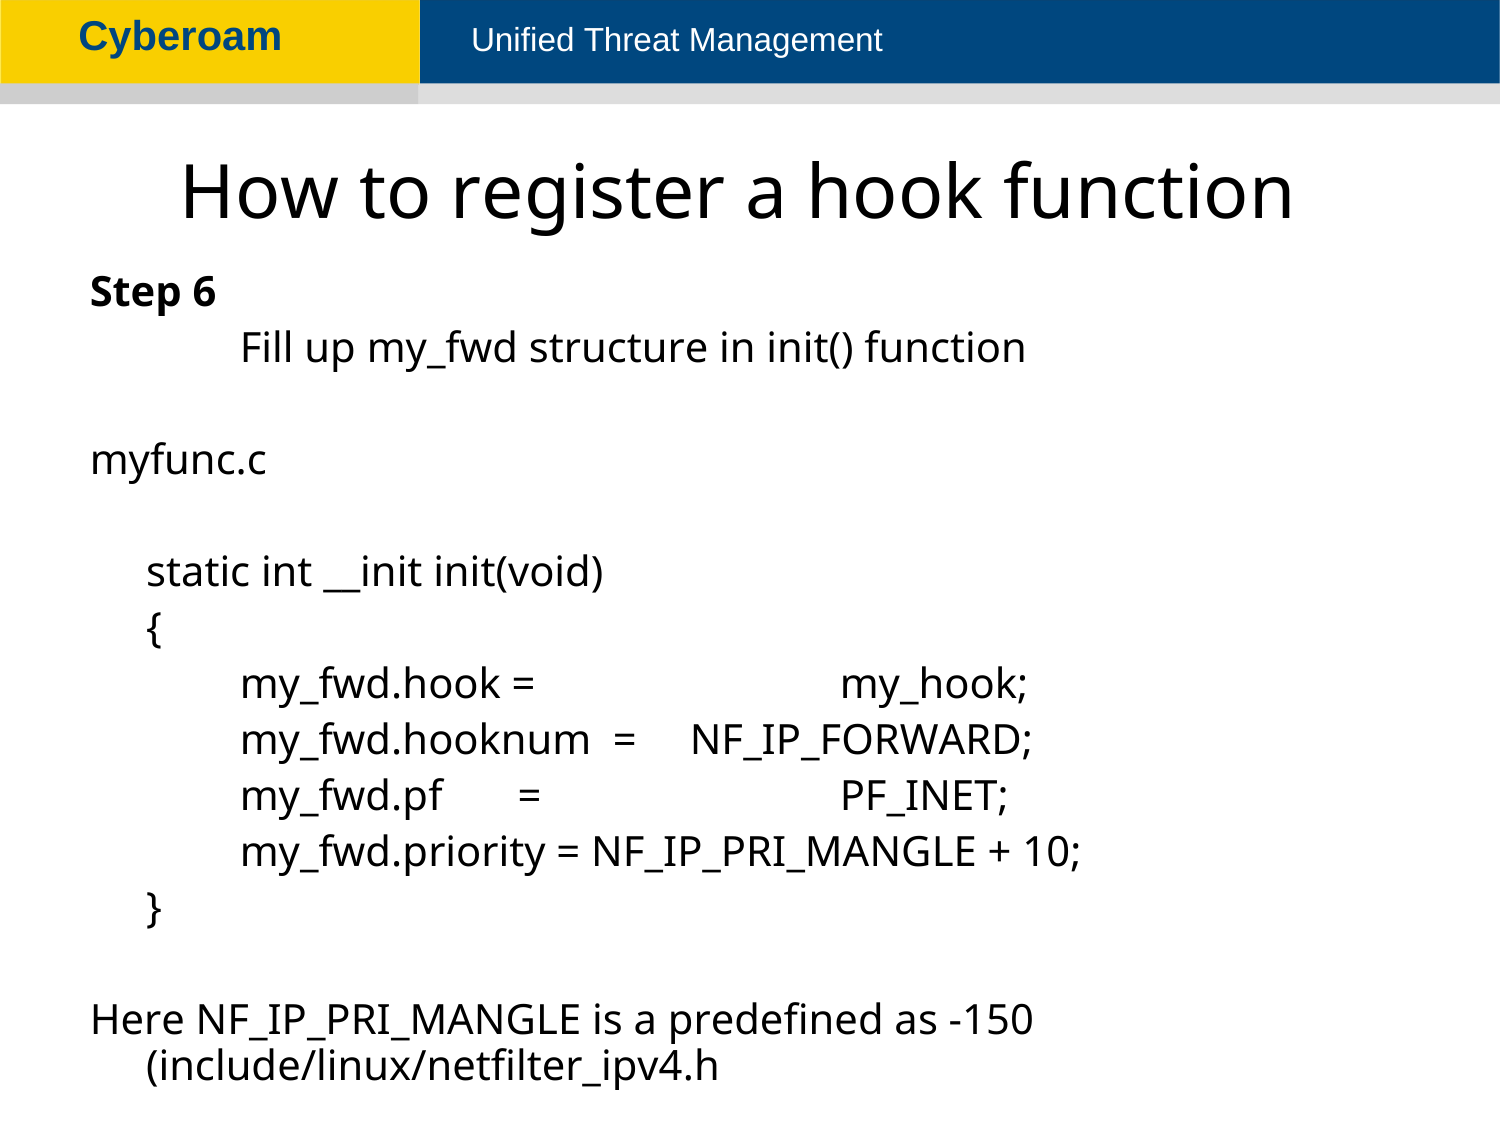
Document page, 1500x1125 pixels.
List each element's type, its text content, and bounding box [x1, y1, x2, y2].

picture [0, 0, 1500, 83]
list Step 6 Fill up my_fwd structure in init() function myfunc.c static int __init init(void) { my_fwd.hook = my_hook; my_fwd.hooknum = NF_IP_FORWARD; my_fwd.pf = PF_INET; my_fwd.priority = NF_IP_PRI_MANGLE + 10; } Here NF_IP_PRI_MANGLE is a predefined as -150 (include/linux/netfilter_ipv4.h [75, 262, 1426, 1080]
title How to register a hook function [75, 112, 1426, 240]
